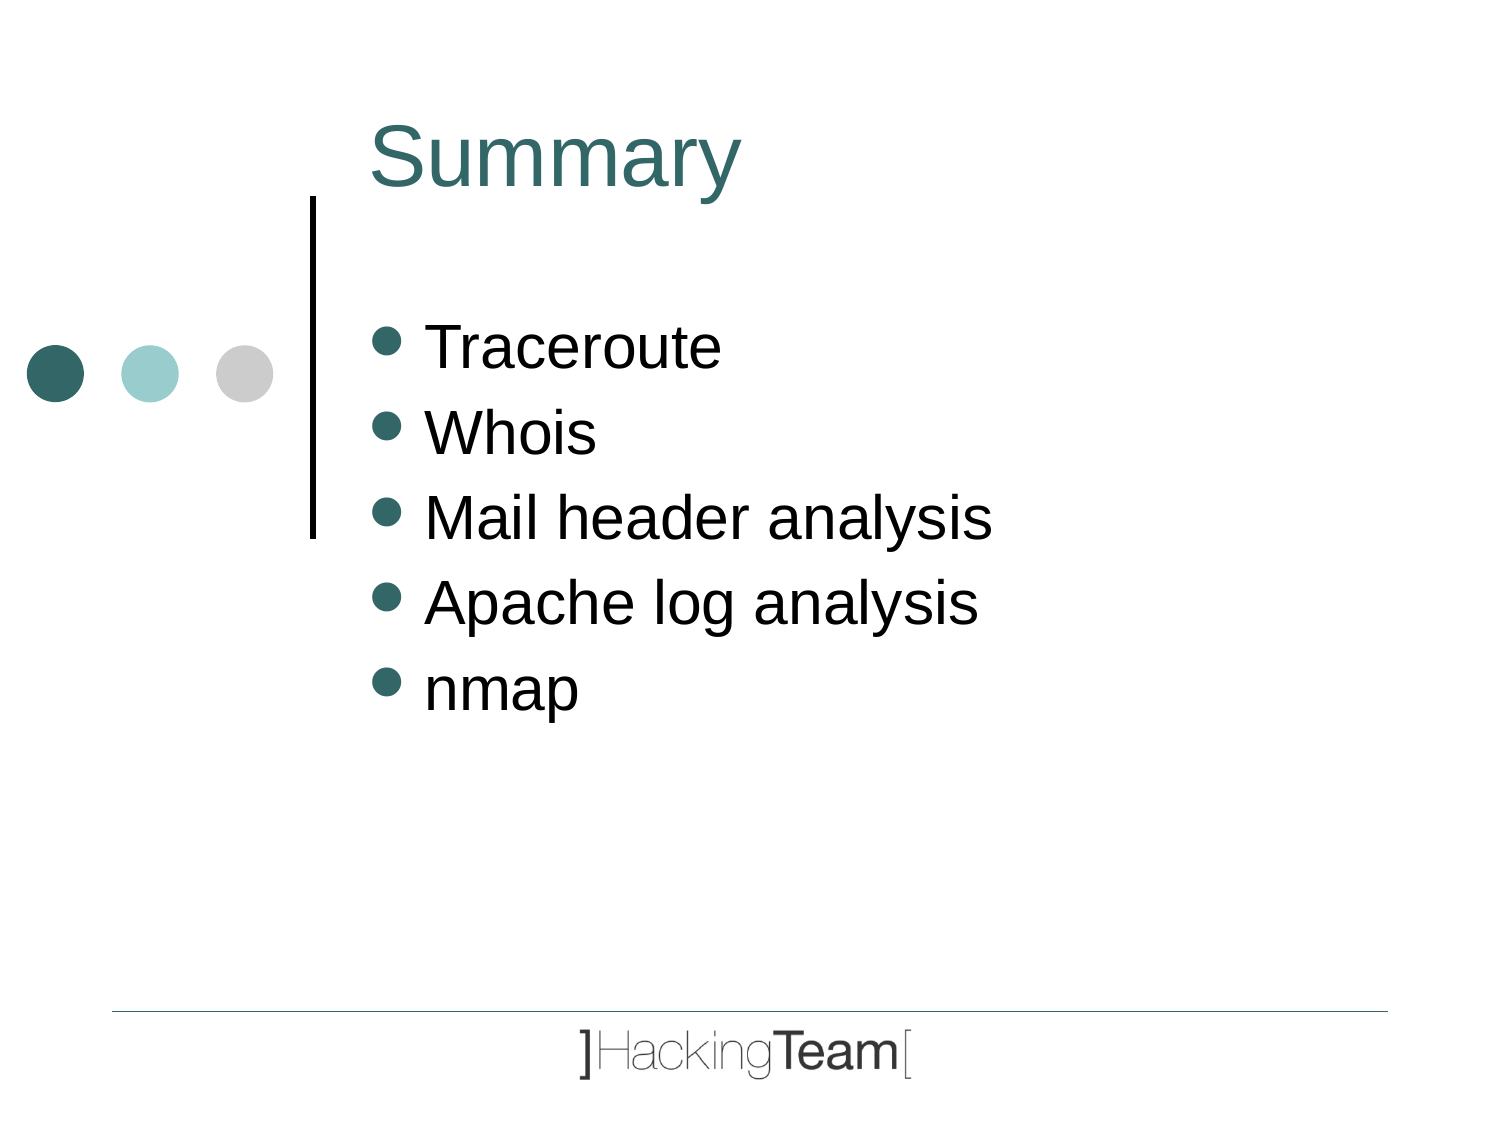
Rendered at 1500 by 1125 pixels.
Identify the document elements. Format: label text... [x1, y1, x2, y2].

picture [574, 1041, 916, 1084]
list Traceroute Whois Mail header analysis Apache log analysis nmap [249, 312, 1401, 1041]
title Summary [249, 38, 1401, 275]
